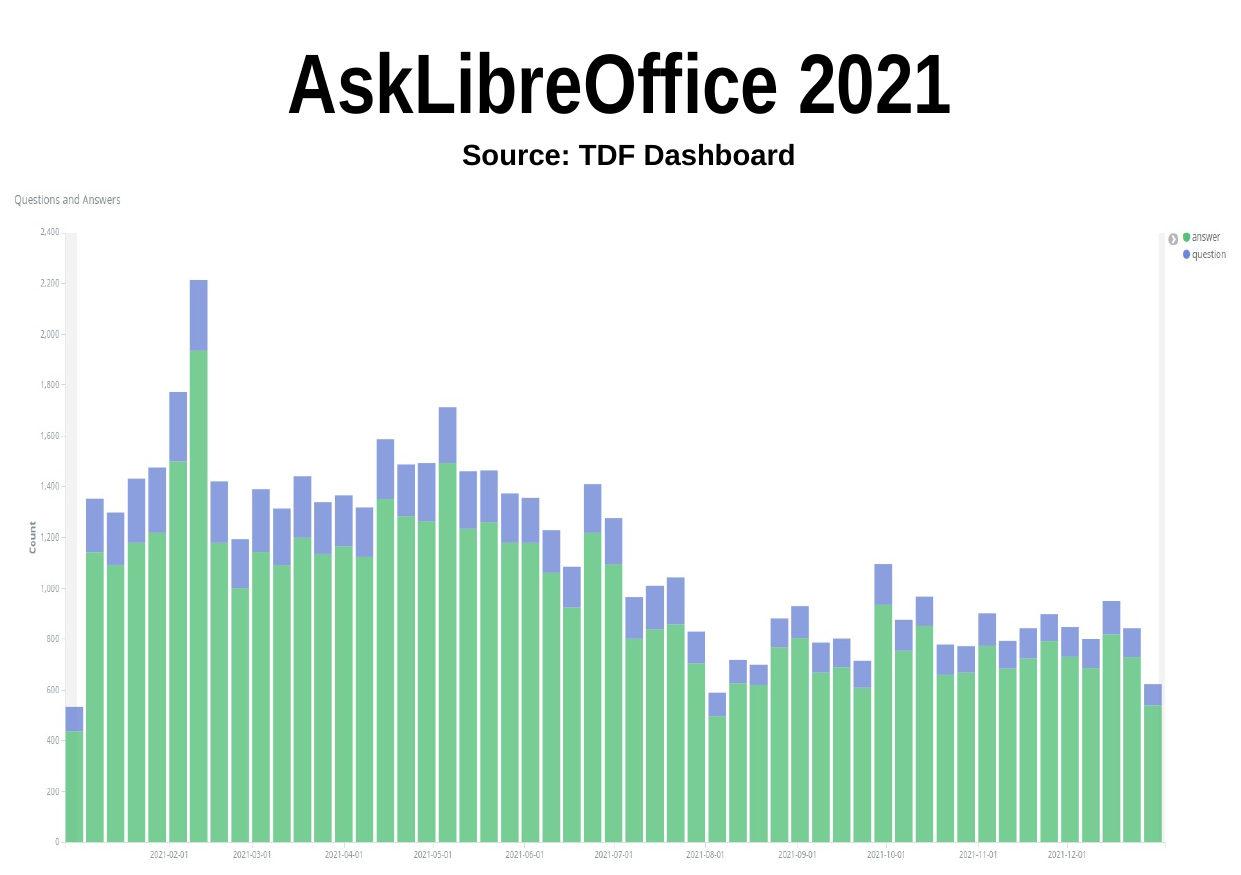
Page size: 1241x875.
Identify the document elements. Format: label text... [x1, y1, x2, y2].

title AskLibreOffice 2021 [11, 12, 1229, 155]
picture [11, 191, 1229, 863]
text_box Source: TDF Dashboard [447, 131, 812, 185]
